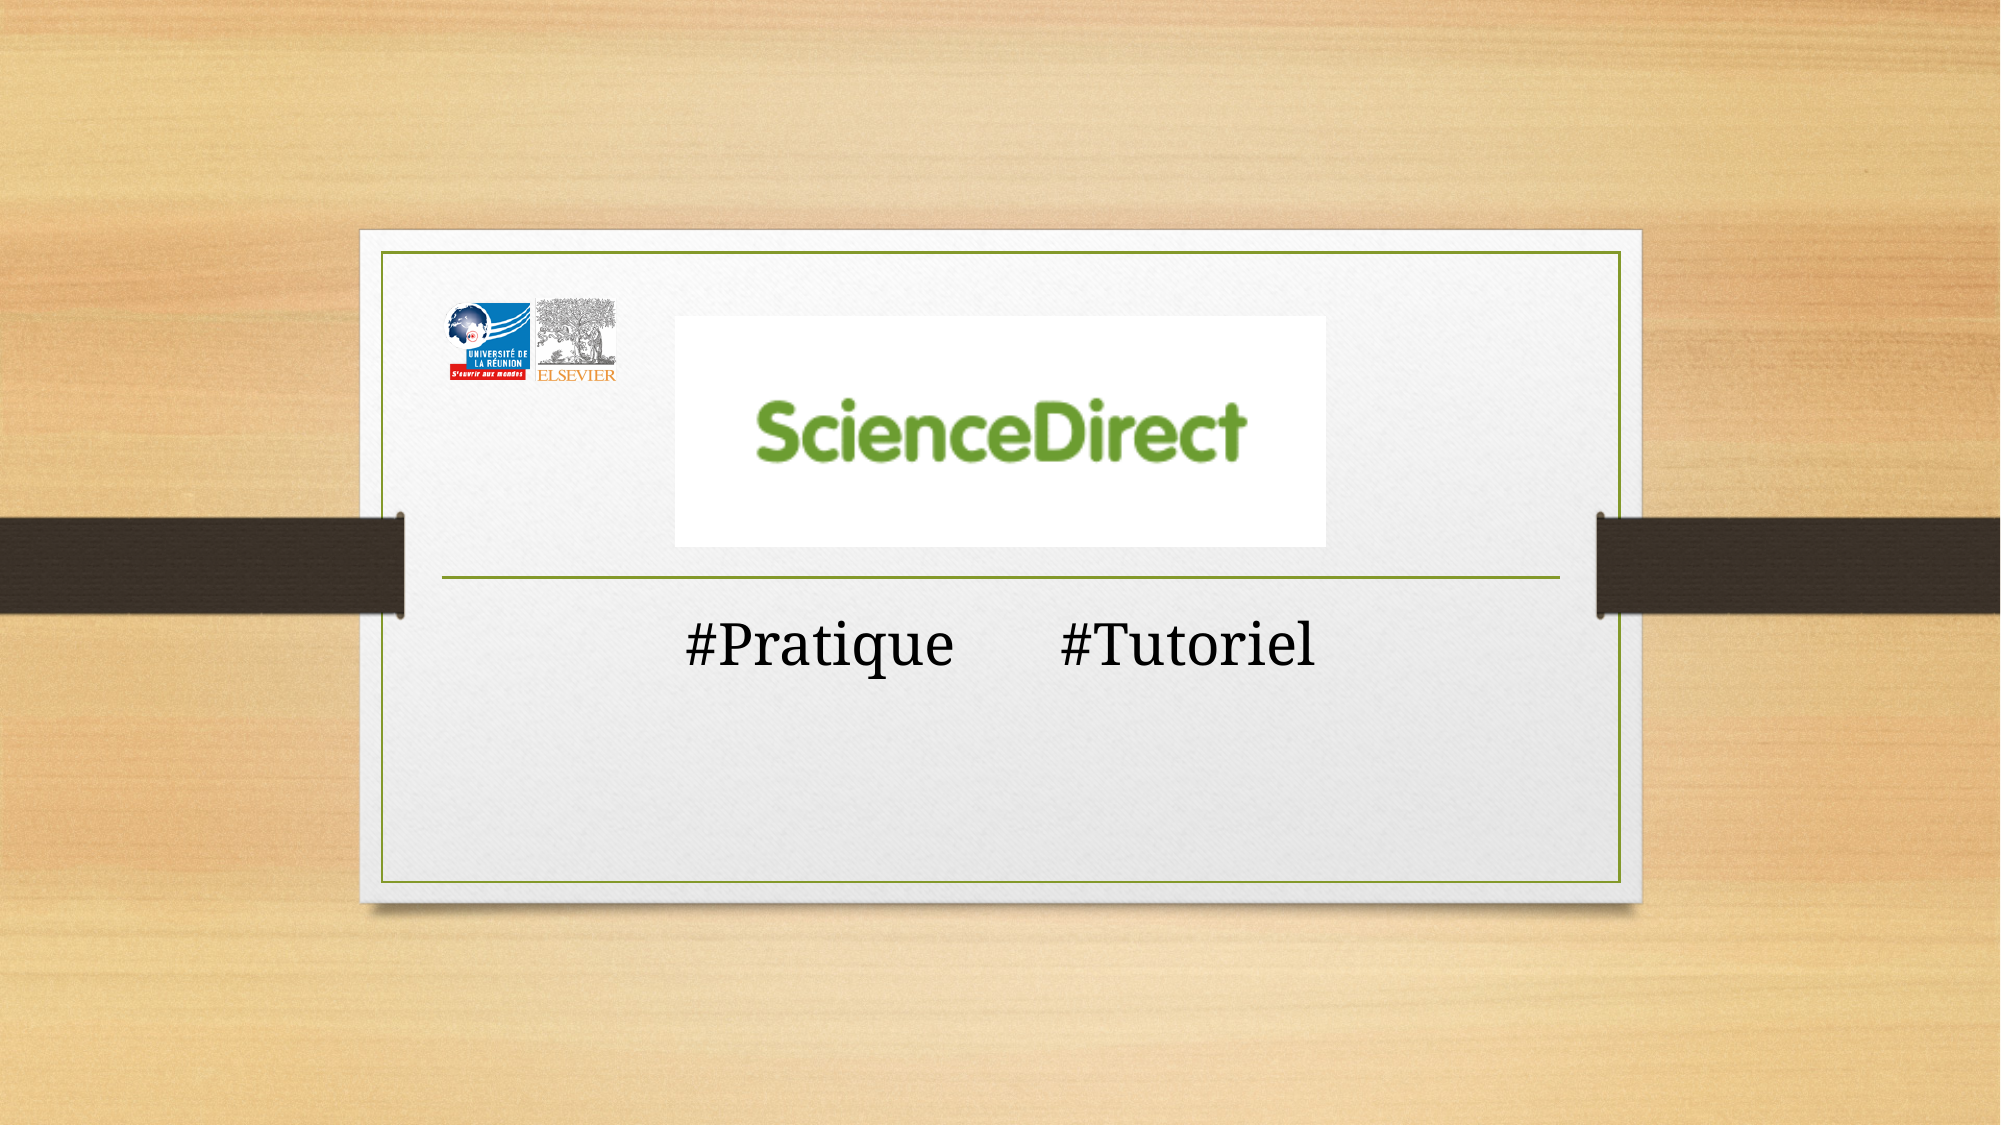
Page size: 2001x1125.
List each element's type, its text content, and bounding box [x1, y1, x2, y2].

picture [441, 299, 532, 381]
picture [675, 316, 1326, 547]
picture [535, 298, 617, 381]
subtitle #Pratique #Tutoriel [441, 600, 1560, 817]
